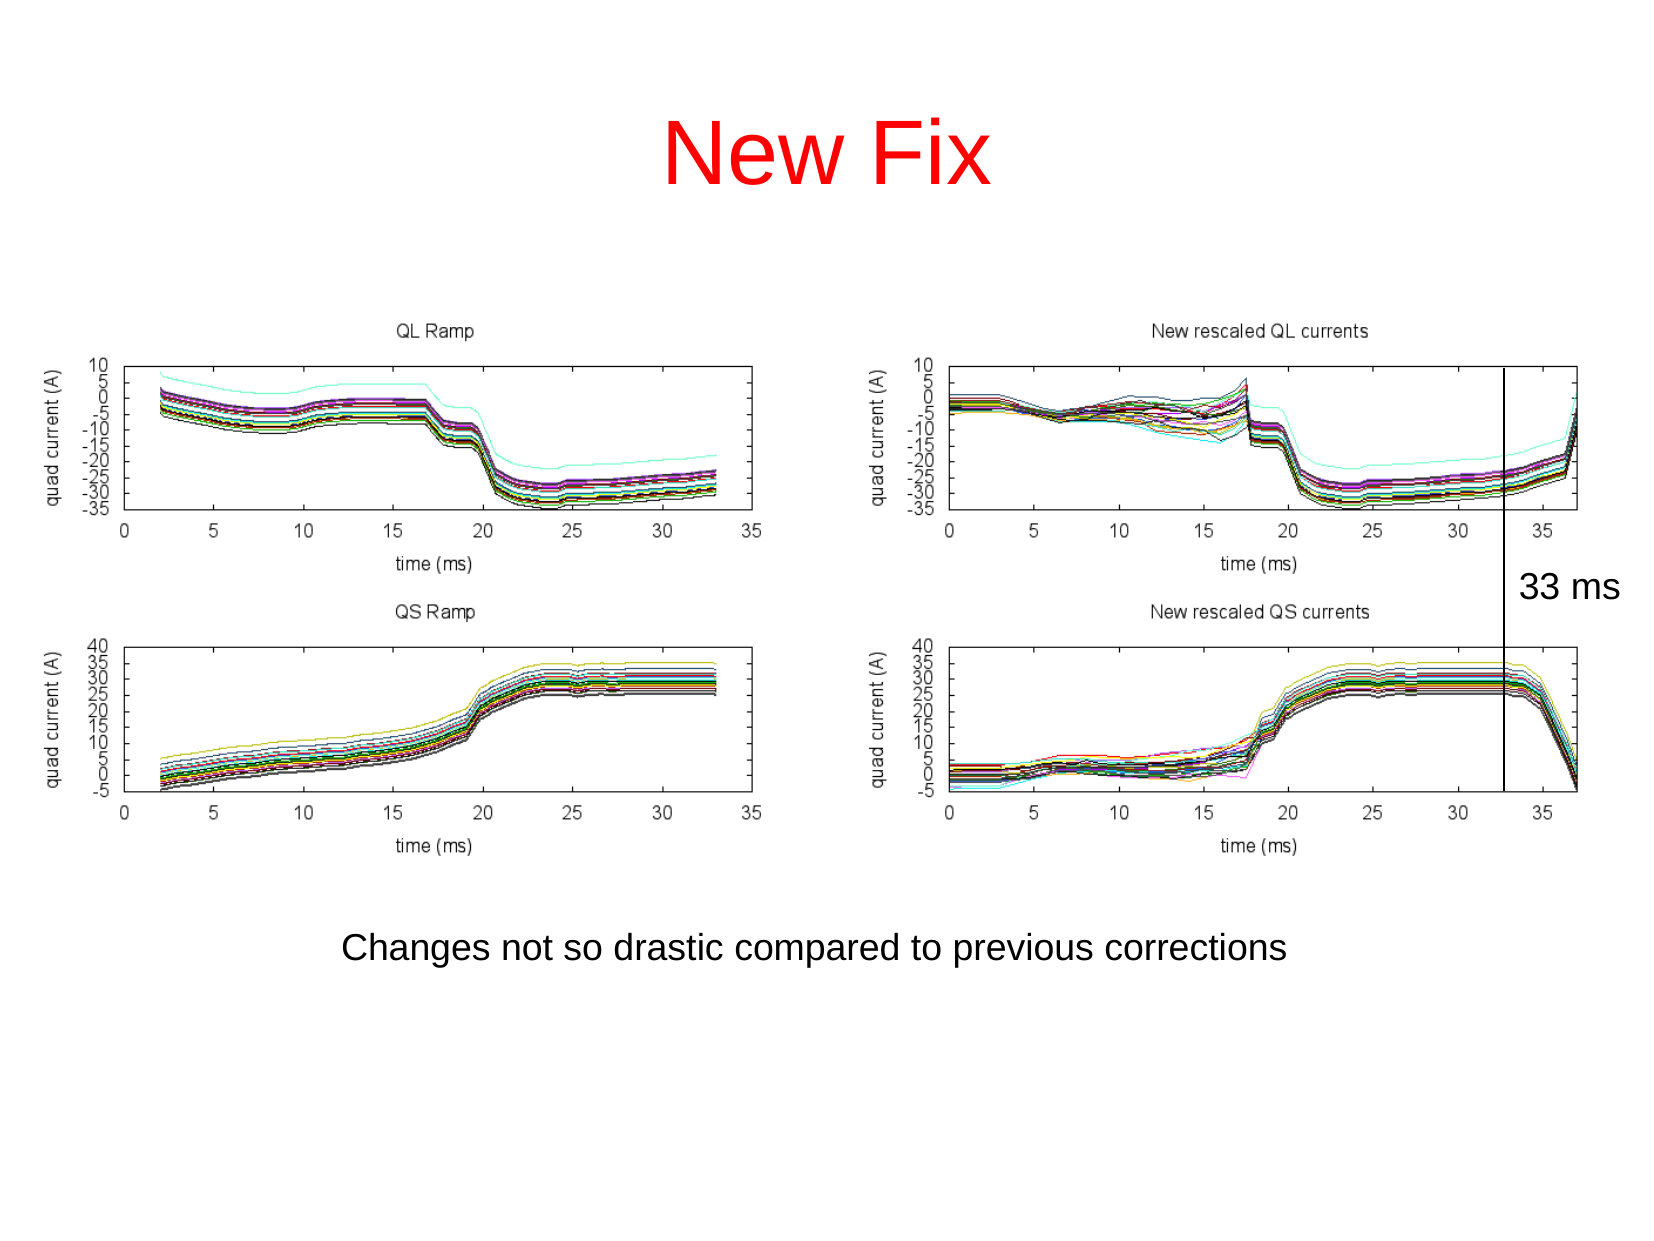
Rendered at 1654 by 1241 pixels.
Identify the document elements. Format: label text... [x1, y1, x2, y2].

picture [862, 299, 1613, 863]
picture [37, 299, 788, 863]
title New Fix [82, 49, 1571, 257]
text_box 33 ms [1503, 558, 1639, 616]
text_box Changes not so drastic compared to previous corrections [326, 918, 1504, 976]
